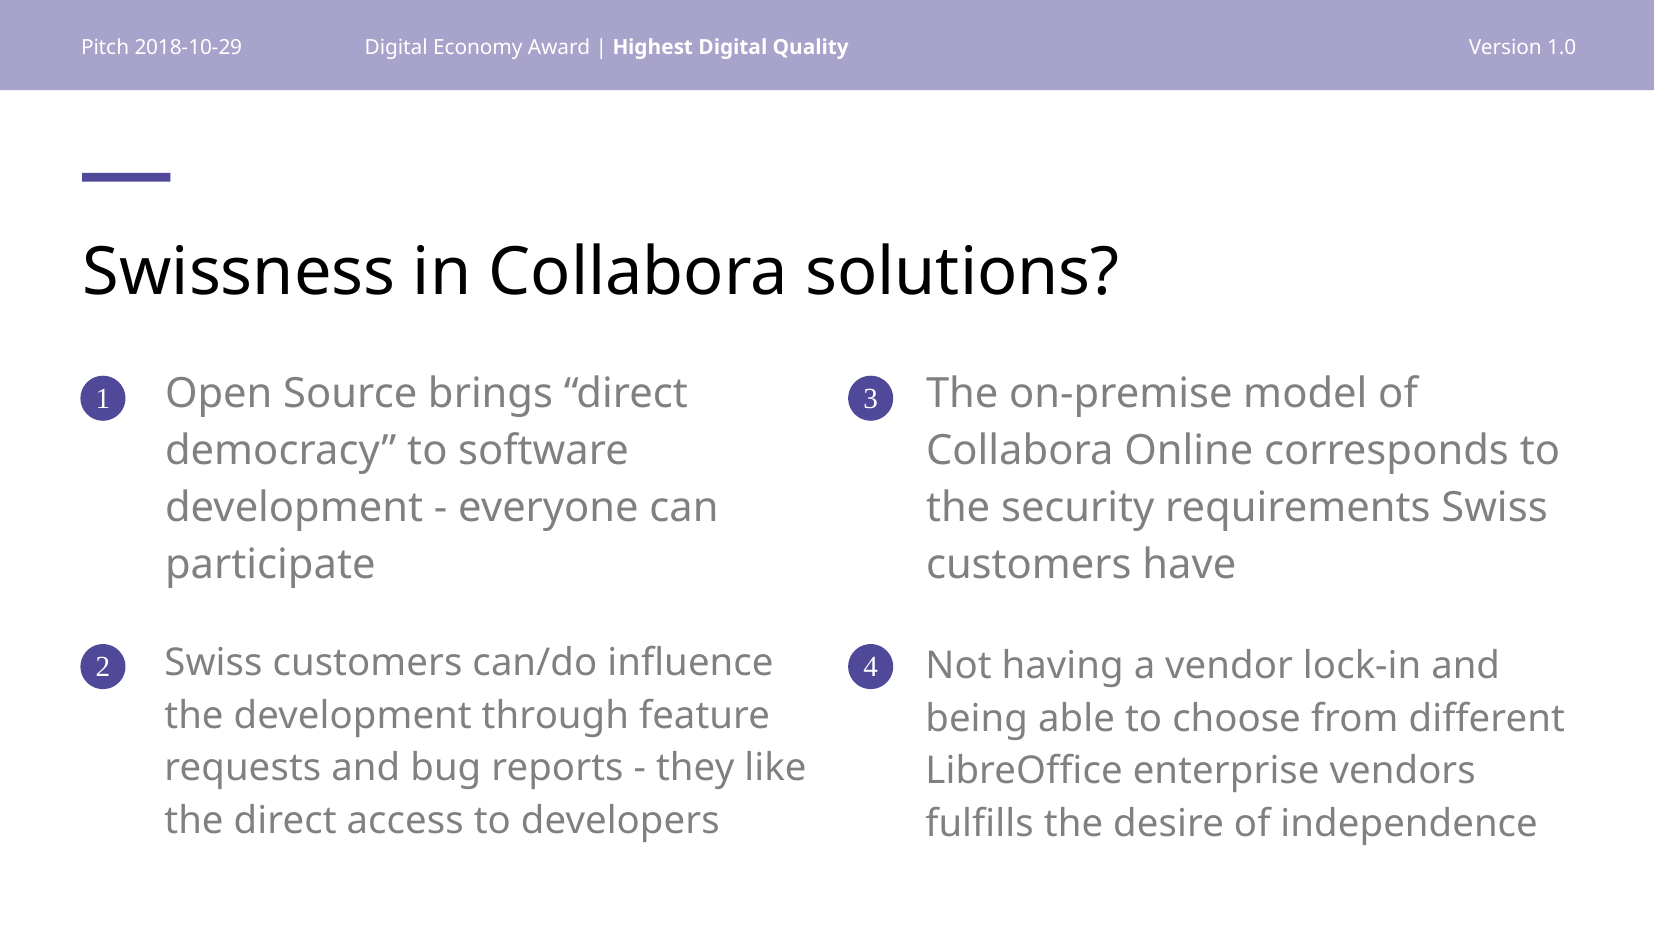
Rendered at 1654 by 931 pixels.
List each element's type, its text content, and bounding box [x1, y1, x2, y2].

list Open Source brings “direct democracy” to software development - everyone can participate [165, 362, 809, 608]
title Swissness in Collabora solutions? [82, 208, 1571, 329]
list Swiss customers can/do influence the development through feature requests and bug reports - they like the direct access to developers [164, 634, 809, 879]
list The on-premise model of Collabora Online corresponds to the security requirements Swiss customers have [926, 362, 1570, 608]
list Not having a vendor lock-in and being able to choose from different LibreOffice enterprise vendors fulfills the desire of independence [925, 637, 1570, 882]
text_box 4 [848, 644, 894, 690]
text_box 1 [80, 375, 126, 421]
text_box 2 [80, 644, 126, 690]
text_box 3 [848, 375, 894, 421]
